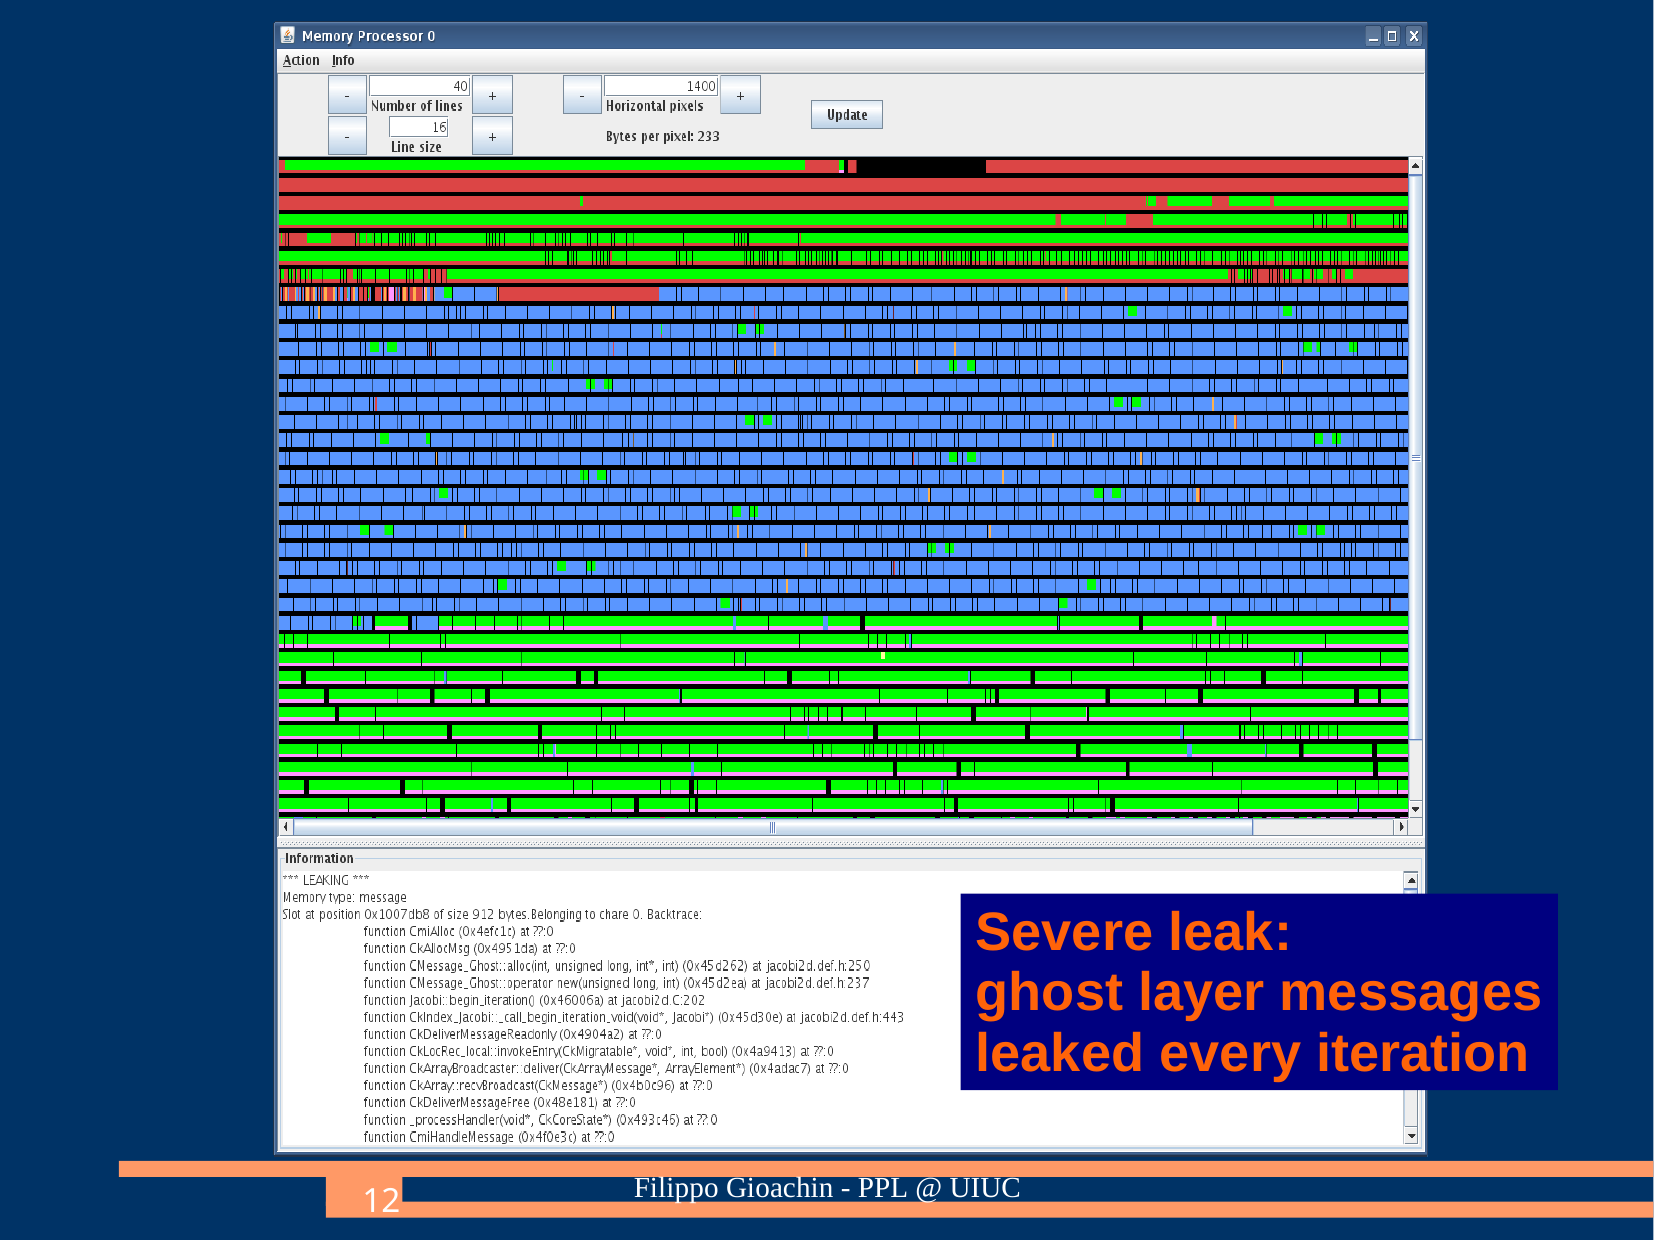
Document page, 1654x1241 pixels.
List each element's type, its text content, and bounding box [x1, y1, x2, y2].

picture [273, 21, 1428, 1157]
text_box Severe leak: ghost layer messages leaked every iteration [960, 893, 1558, 1091]
